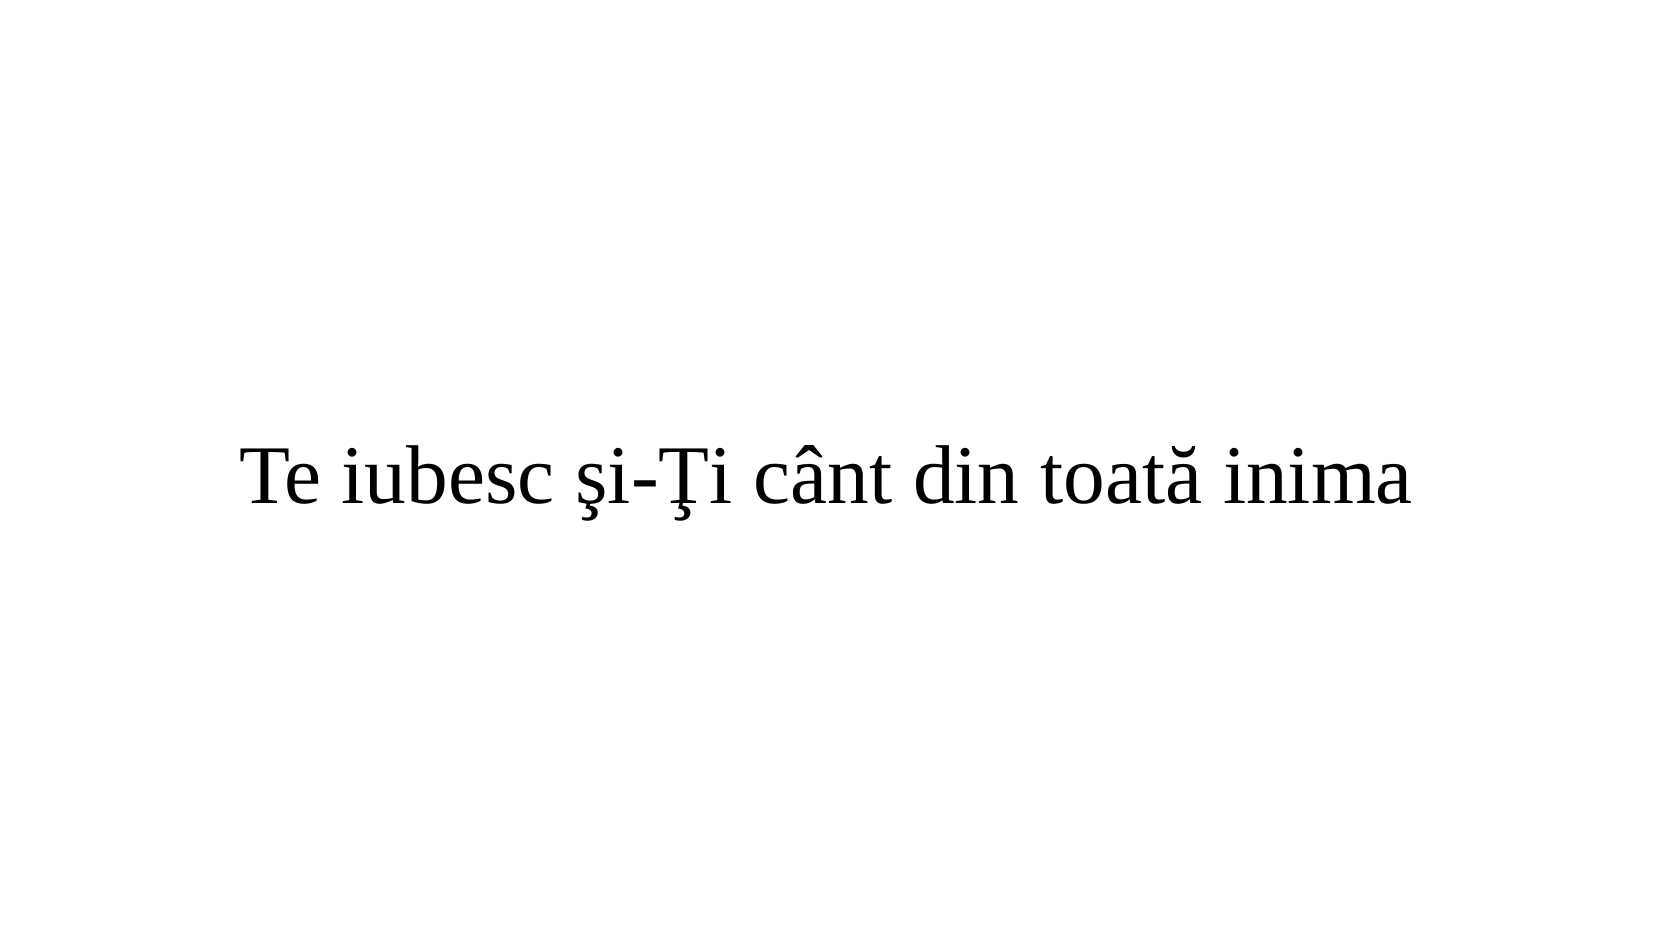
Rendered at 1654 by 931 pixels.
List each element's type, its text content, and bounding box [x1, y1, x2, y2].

title Te iubesc şi-Ţi cânt din toată inima [165, 420, 1489, 521]
